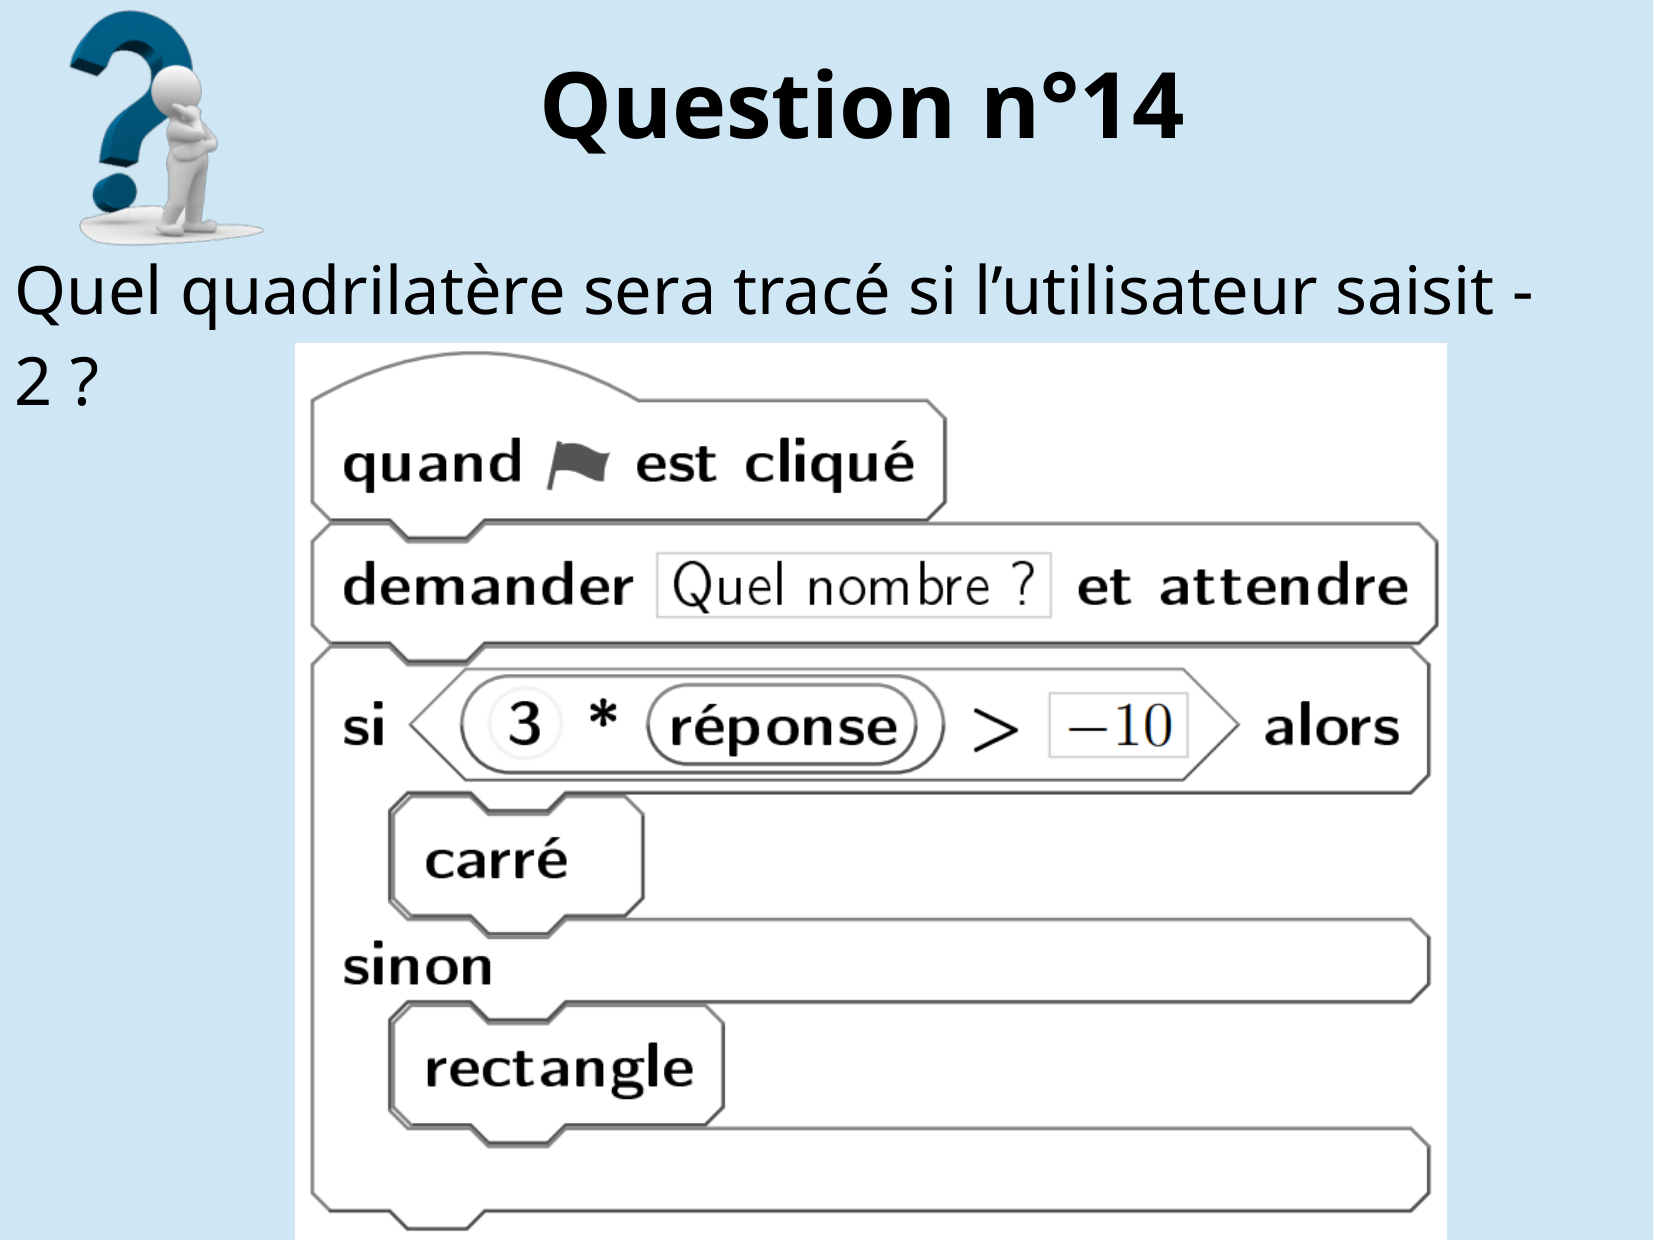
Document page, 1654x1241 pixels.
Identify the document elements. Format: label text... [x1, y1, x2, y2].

text_box Quel quadrilatère sera tracé si l’utilisateur saisit -2 ? [0, 236, 1595, 438]
picture [59, 0, 266, 236]
picture [295, 343, 1447, 1241]
title Question n°14 [266, 0, 1607, 208]
